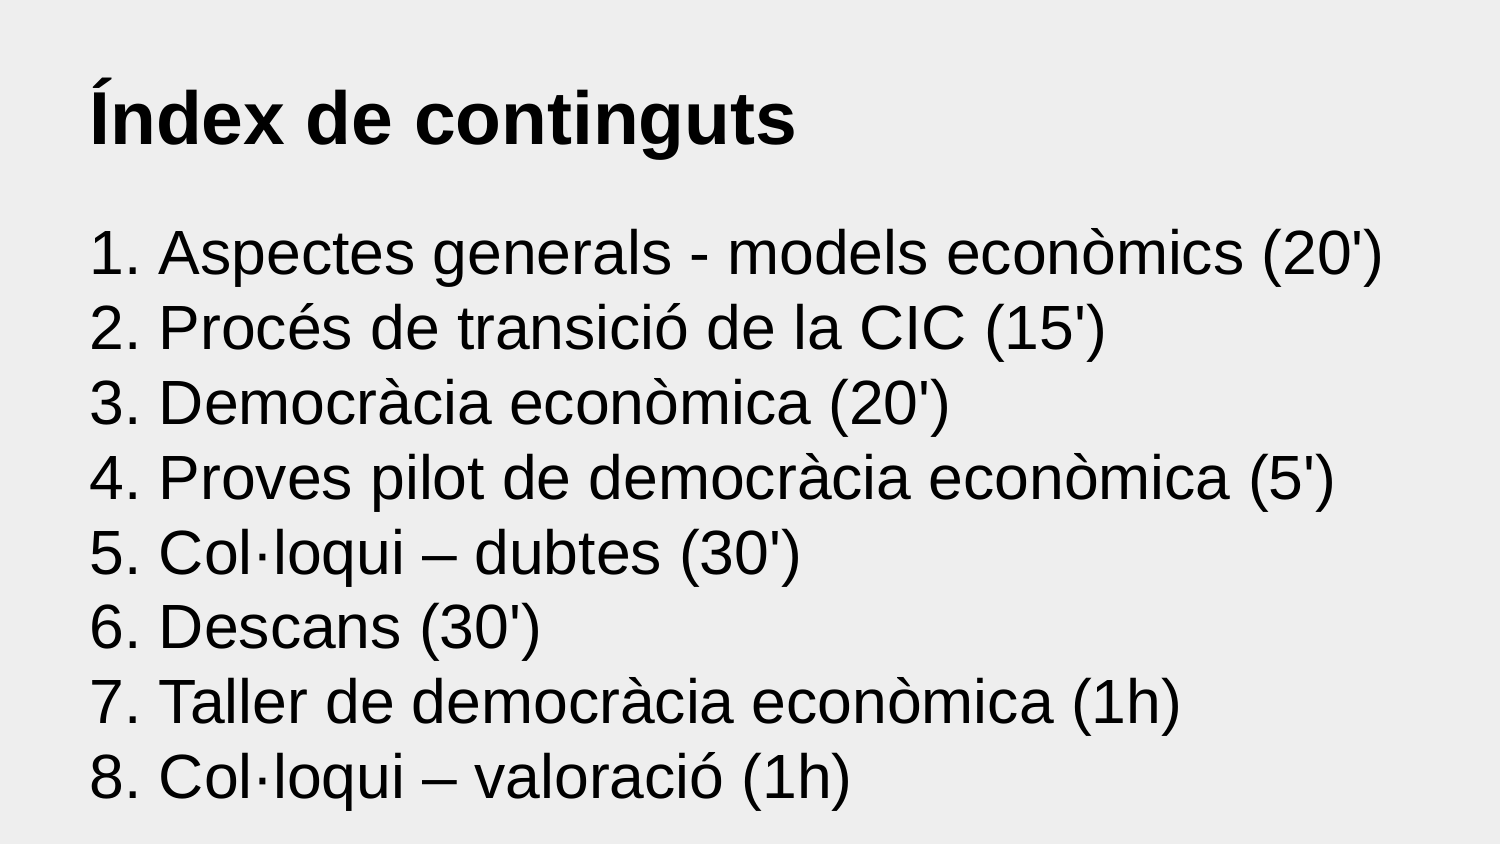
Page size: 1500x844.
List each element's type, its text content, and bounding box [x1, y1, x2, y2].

text_box Índex de continguts [74, 33, 1425, 175]
text_box Aspectes generals - models econòmics (20') Procés de transició de la CIC (15') Democràcia econòmica (20') Proves pilot de democràcia econòmica (5') Col·loqui – dubtes (30') Descans (30') Taller de democràcia econòmica (1h) Col·loqui – valoració (1h) [74, 196, 1425, 808]
